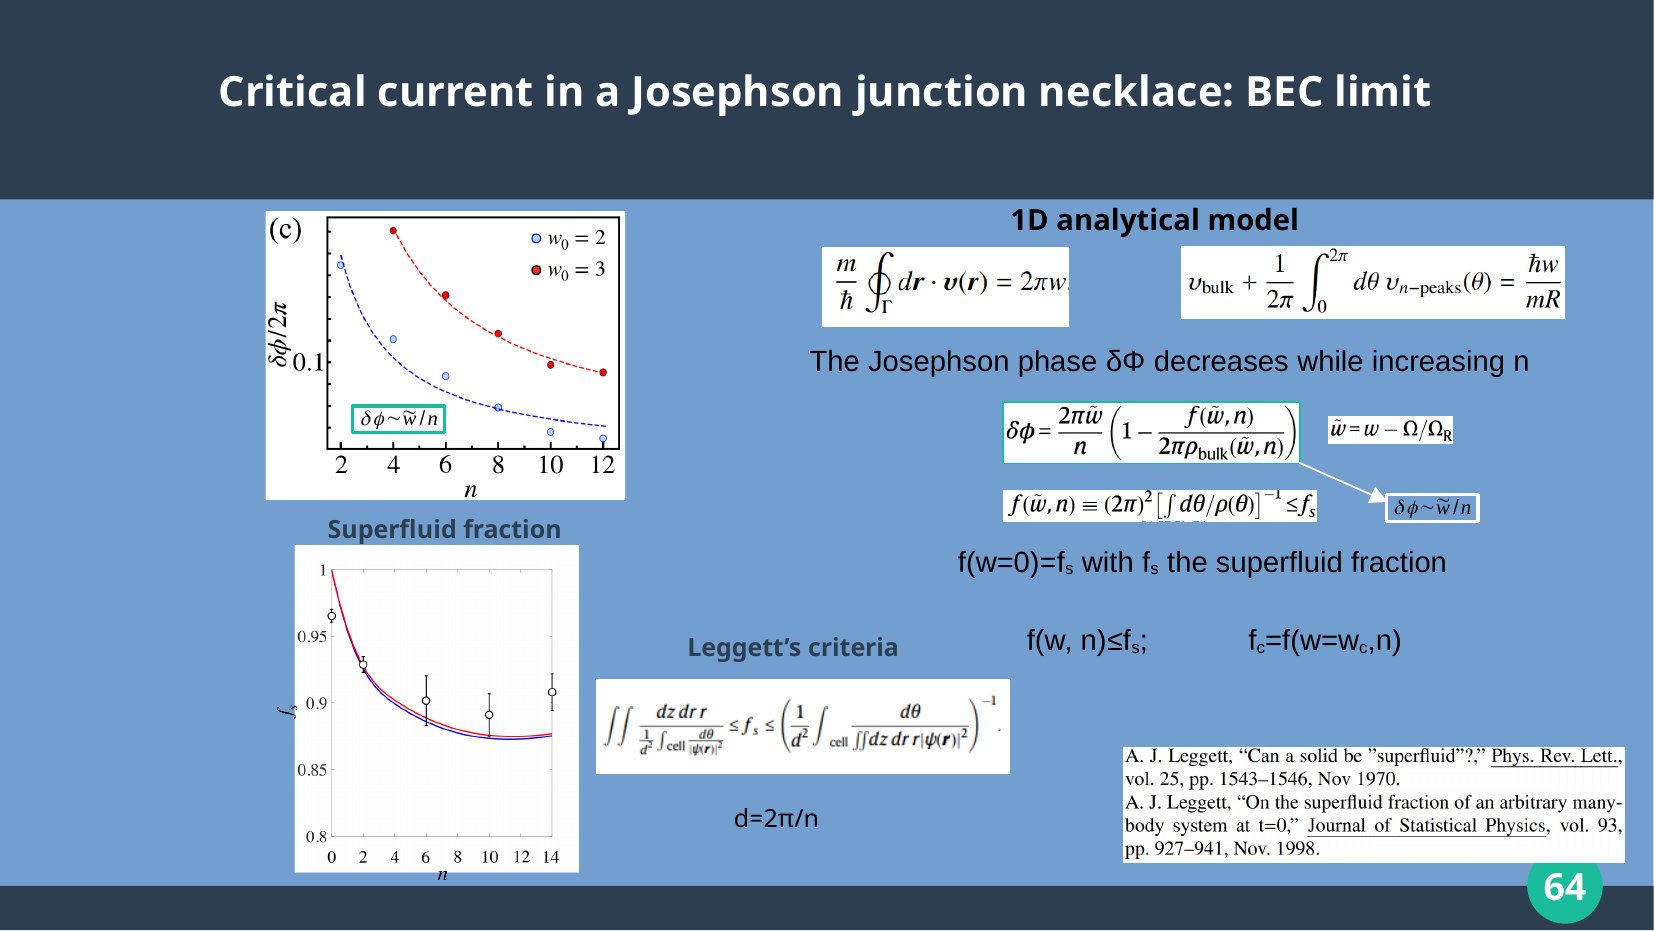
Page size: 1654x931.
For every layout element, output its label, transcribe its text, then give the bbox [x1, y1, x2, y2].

text_box The Josephson phase δΦ decreases while increasing n [794, 307, 1548, 415]
text_box Leggett’s criteria [653, 610, 934, 679]
text_box f(w, n)≤fs; fc=f(w=wc,n) [934, 625, 1589, 656]
picture [277, 545, 579, 880]
text_box 1D analytical model [995, 165, 1453, 274]
picture [1181, 246, 1565, 319]
picture [1123, 747, 1625, 863]
title Critical current in a Josephson junction necklace: BEC limit [218, 31, 1495, 150]
text_box Superfluid fraction [305, 492, 585, 565]
picture [1003, 490, 1317, 522]
picture [265, 211, 626, 502]
chart [1387, 496, 1477, 520]
text_box f(w=0)=fs with fs the superfluid fraction [943, 538, 1463, 586]
picture [596, 679, 1010, 774]
picture [1328, 416, 1453, 444]
chart [354, 407, 443, 432]
text_box d=2π/n [637, 803, 916, 833]
picture [822, 247, 1069, 307]
picture [1003, 403, 1300, 463]
